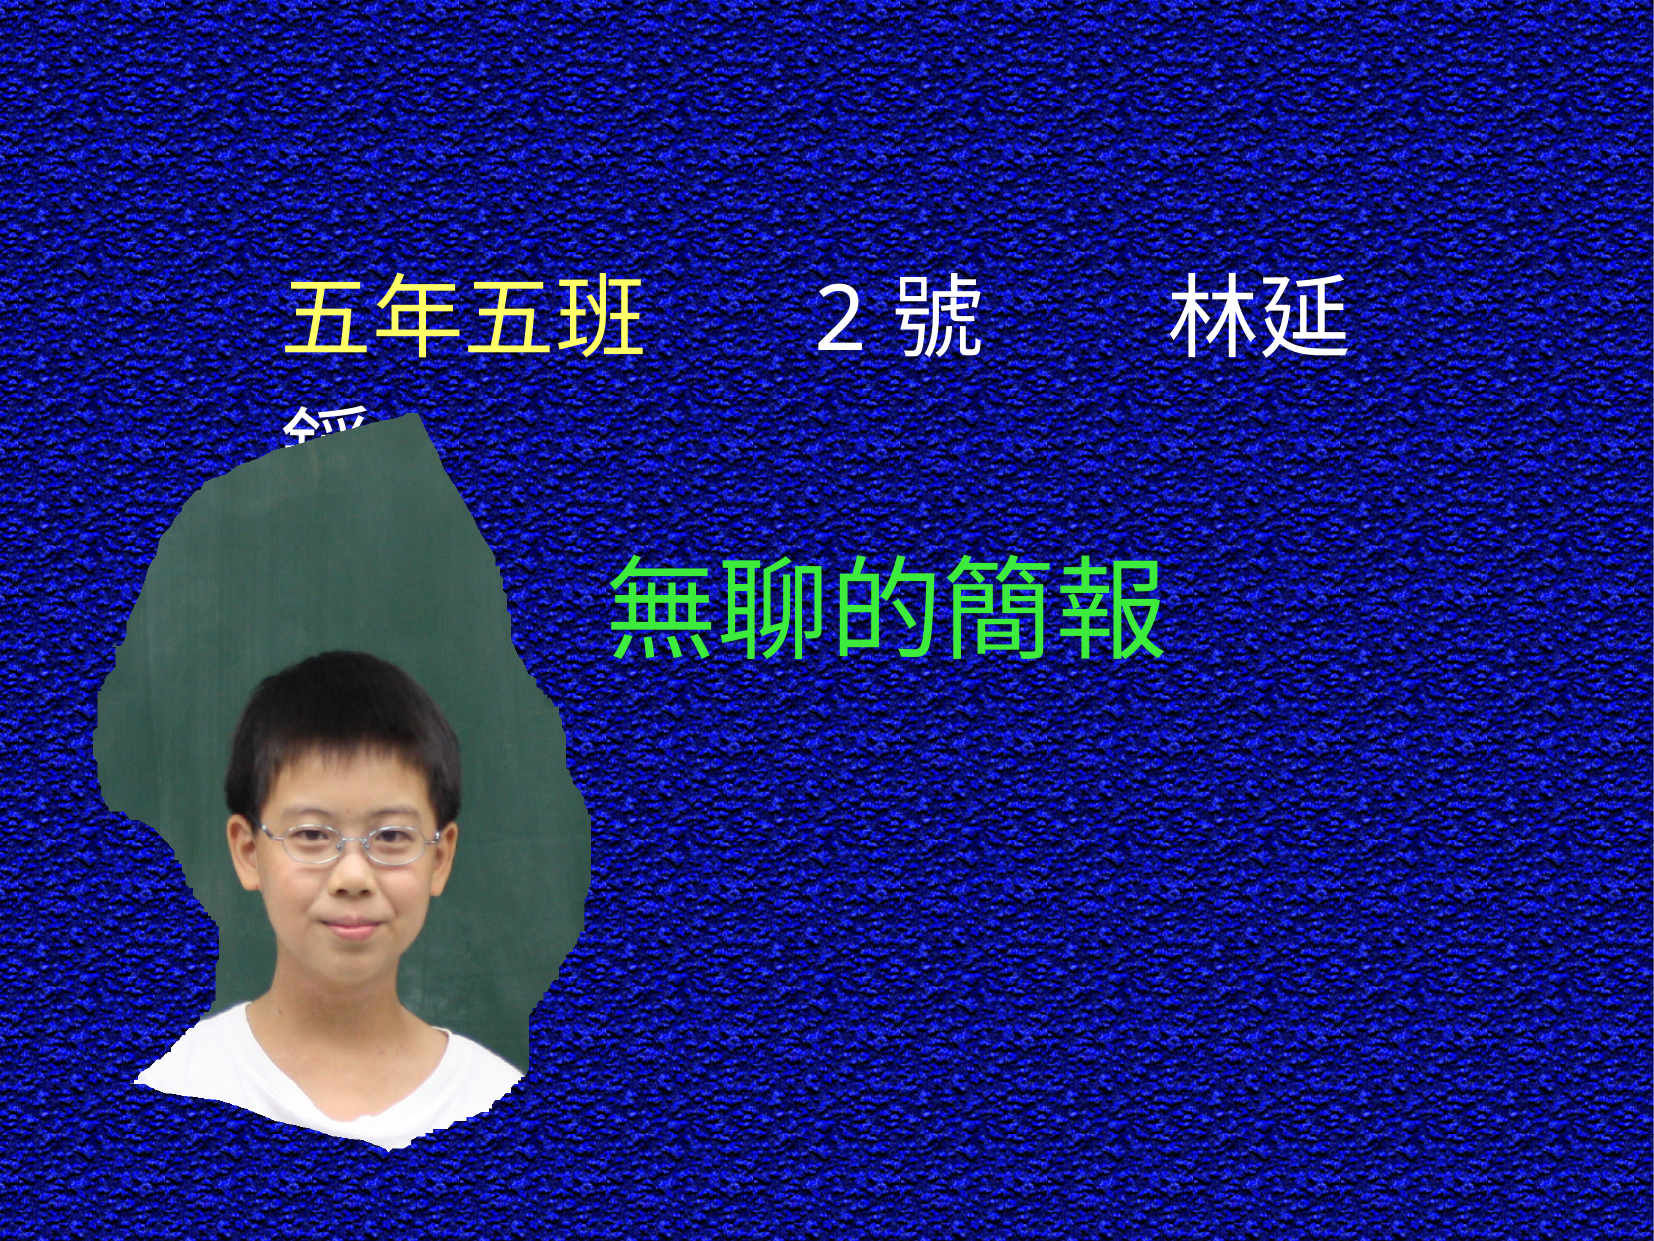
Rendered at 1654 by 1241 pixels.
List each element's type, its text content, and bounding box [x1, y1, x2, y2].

text_box 五年五班 2號 林延錚 [265, 236, 1447, 362]
text_box [1240, 738, 1270, 814]
picture [0, 0, 1654, 1241]
text_box 無聊的簡報 [591, 512, 1418, 798]
